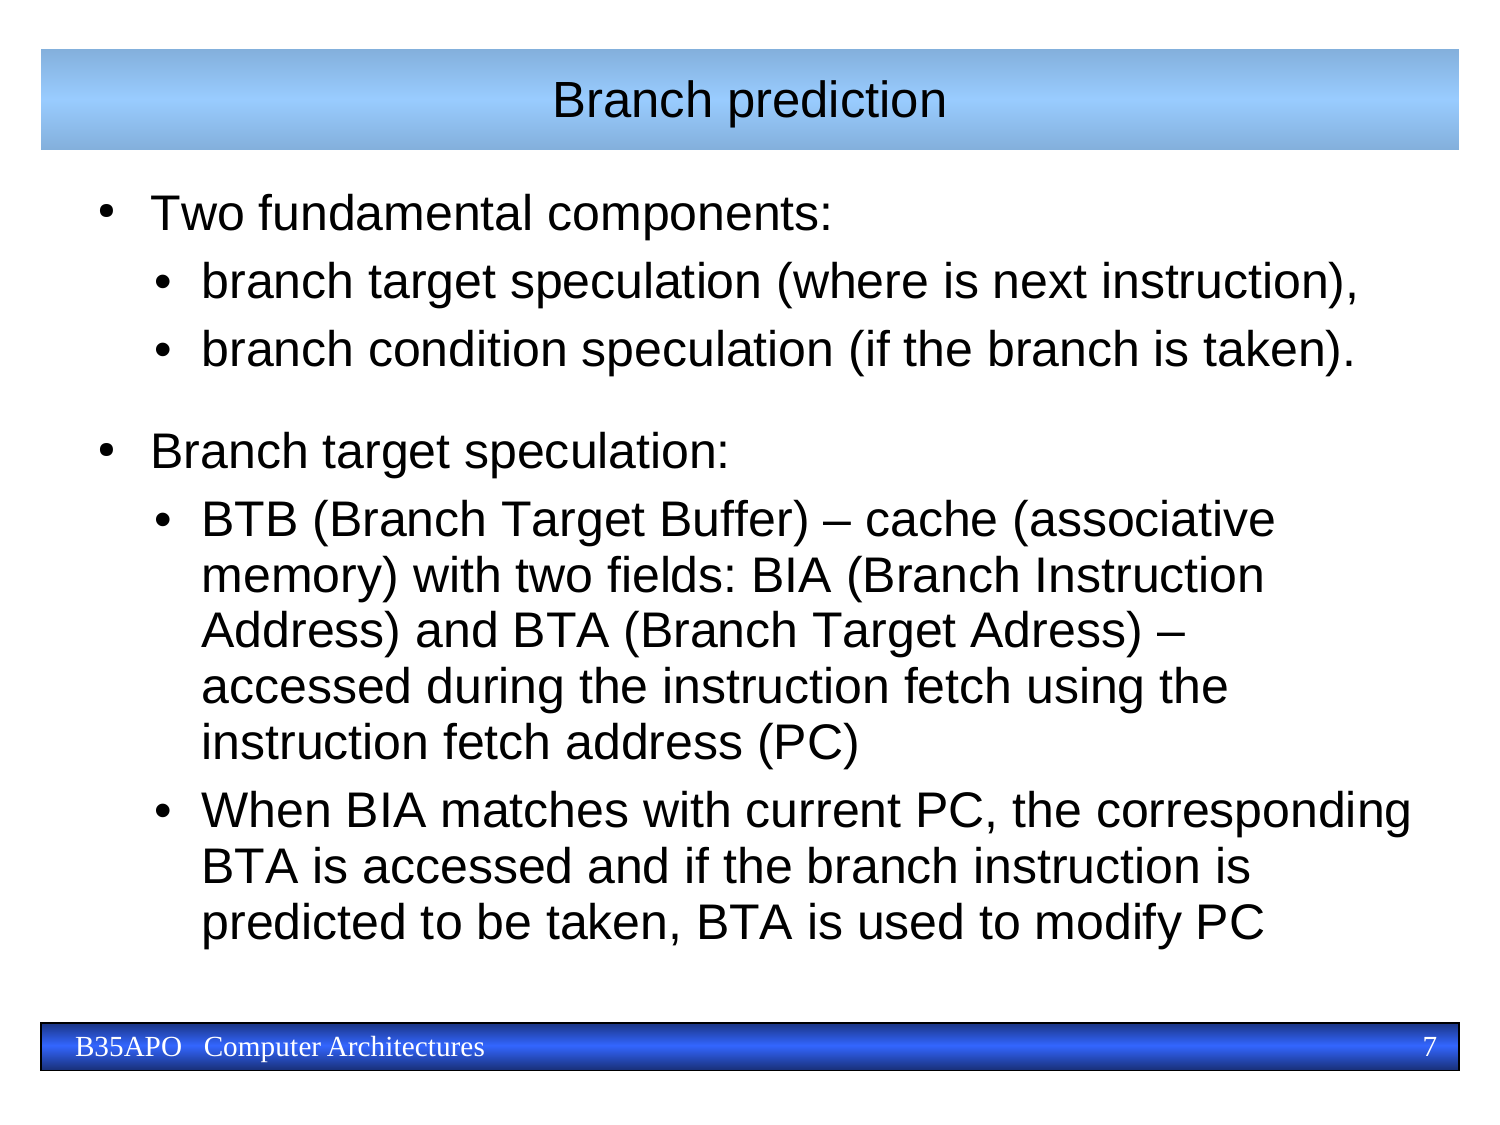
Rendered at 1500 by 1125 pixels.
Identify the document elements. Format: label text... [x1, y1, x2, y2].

text_box Two fundamental components: branch target speculation (where is next instruction), branch condition speculation (if the branch is taken). Branch target speculation: BTB (Branch Target Buffer) – cache (associative memory) with two fields: BIA (Branch Instruction Address) and BTA (Branch Target Adress) – accessed during the instruction fetch using the instruction fetch address (PC) When BIA matches with current PC, the corresponding BTA is accessed and if the branch instruction is predicted to be taken, BTA is used to modify PC [64, 177, 1436, 1041]
title Branch prediction [41, 49, 1459, 150]
